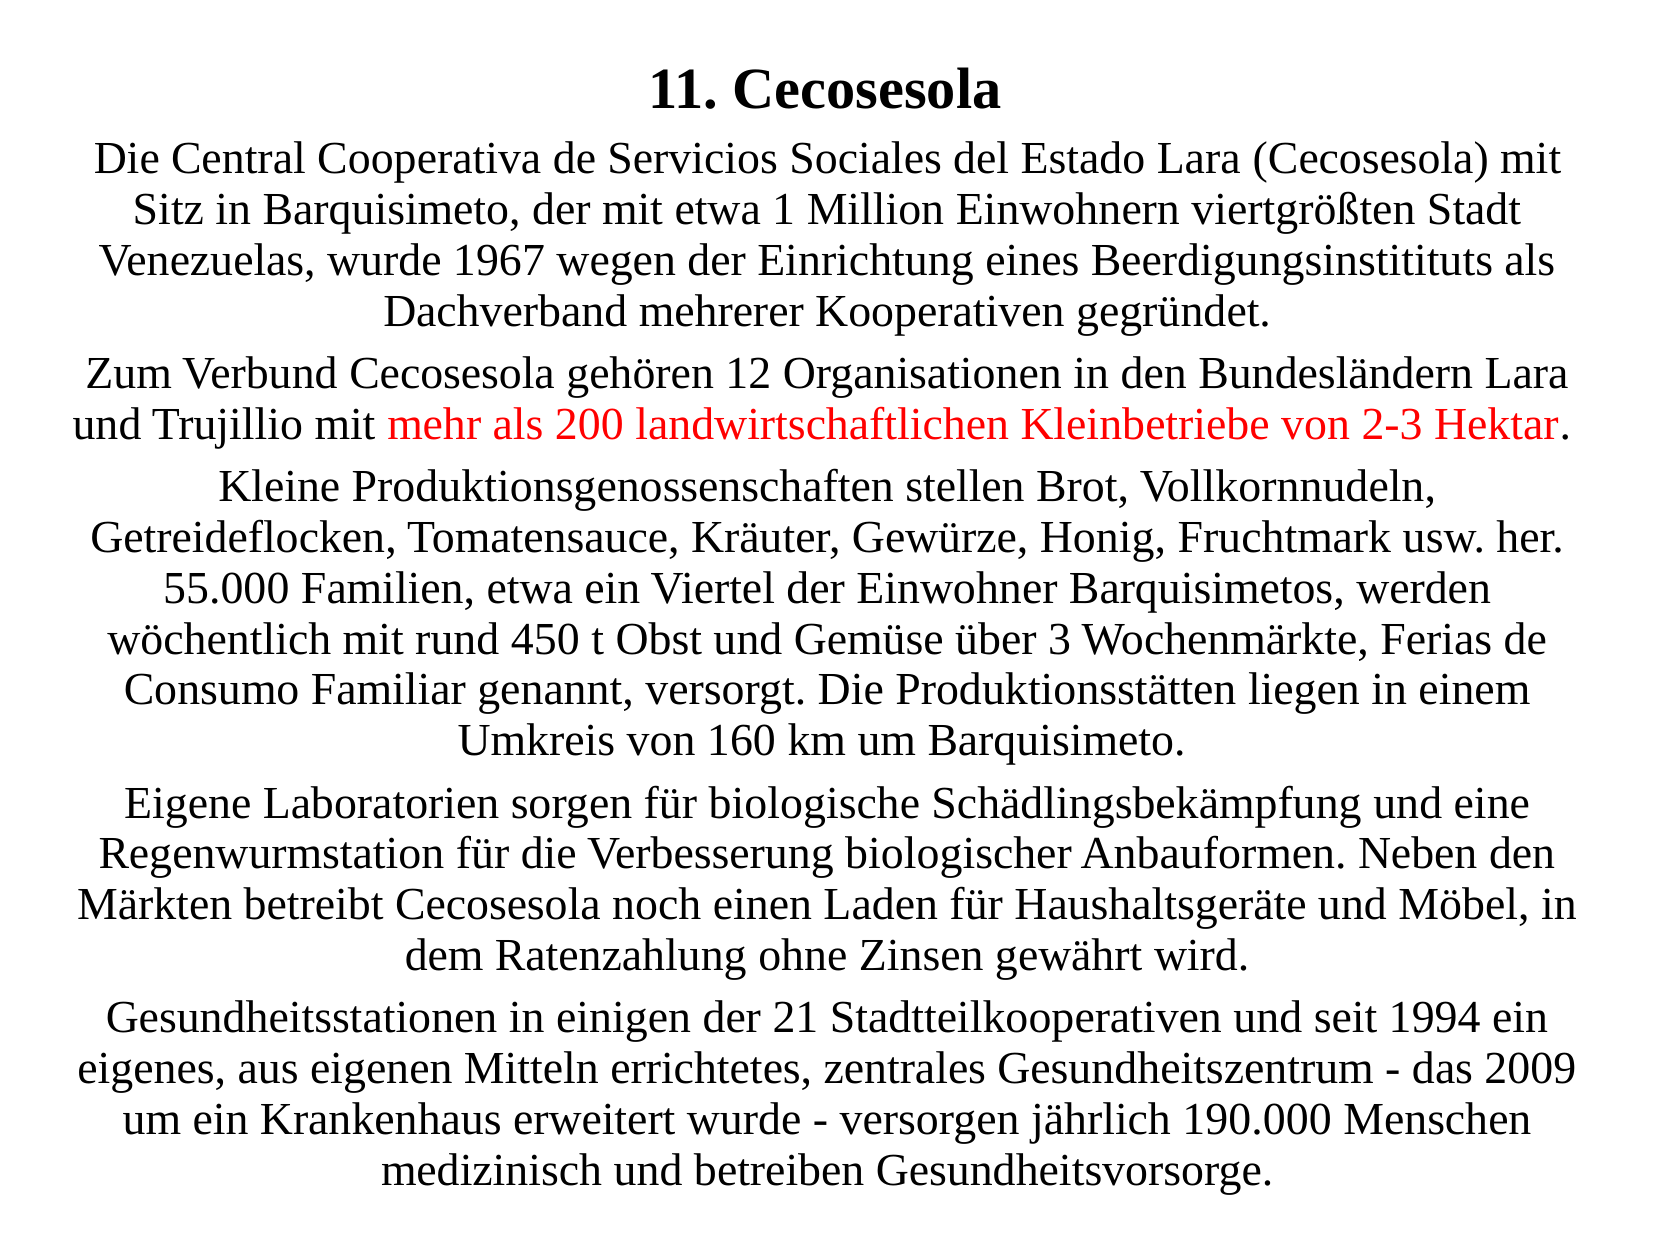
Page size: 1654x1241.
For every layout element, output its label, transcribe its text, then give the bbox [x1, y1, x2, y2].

text_box 11. Cecosesola Die Central Cooperativa de Servicios Sociales del Estado Lara (Cecosesola) mit Sitz in Barquisimeto, der mit etwa 1 Million Einwohnern viertgrößten Stadt Venezuelas, wurde 1967 wegen der Einrichtung eines Beerdigungsinstitituts als Dachverband mehrerer Kooperativen gegründet. Zum Verbund Cecosesola gehören 12 Organisationen in den Bundesländern Lara und Trujillio mit mehr als 200 landwirtschaftlichen Kleinbetriebe von 2-3 Hektar. Kleine Produktionsgenossenschaften stellen Brot, Vollkornnudeln, Getreideflocken, Tomatensauce, Kräuter, Gewürze, Honig, Fruchtmark usw. her. 55.000 Familien, etwa ein Viertel der Einwohner Barquisimetos, werden wöchentlich mit rund 450 t Obst und Gemüse über 3 Wochenmärkte, Ferias de Consumo Familiar genannt, versorgt. Die Produktionsstätten liegen in einem Umkreis von 160 km um Barquisimeto. Eigene Laboratorien sorgen für biologische Schädlingsbekämpfung und eine Regenwurmstation für die Verbesserung biologischer Anbauformen. Neben den Märkten betreibt Cecosesola noch einen Laden für Haushaltsgeräte und Möbel, in dem Ratenzahlung ohne Zinsen gewährt wird. Gesundheitsstationen in einigen der 21 Stadtteilkooperativen und seit 1994 ein eigenes, aus eigenen Mitteln errichtetes, zentrales Gesundheitszentrum - das 2009 um ein Krankenhaus erweitert wurde - versorgen jährlich 190.000 Menschen medizinisch und betreiben Gesundheitsvorsorge. [53, 49, 1601, 1203]
